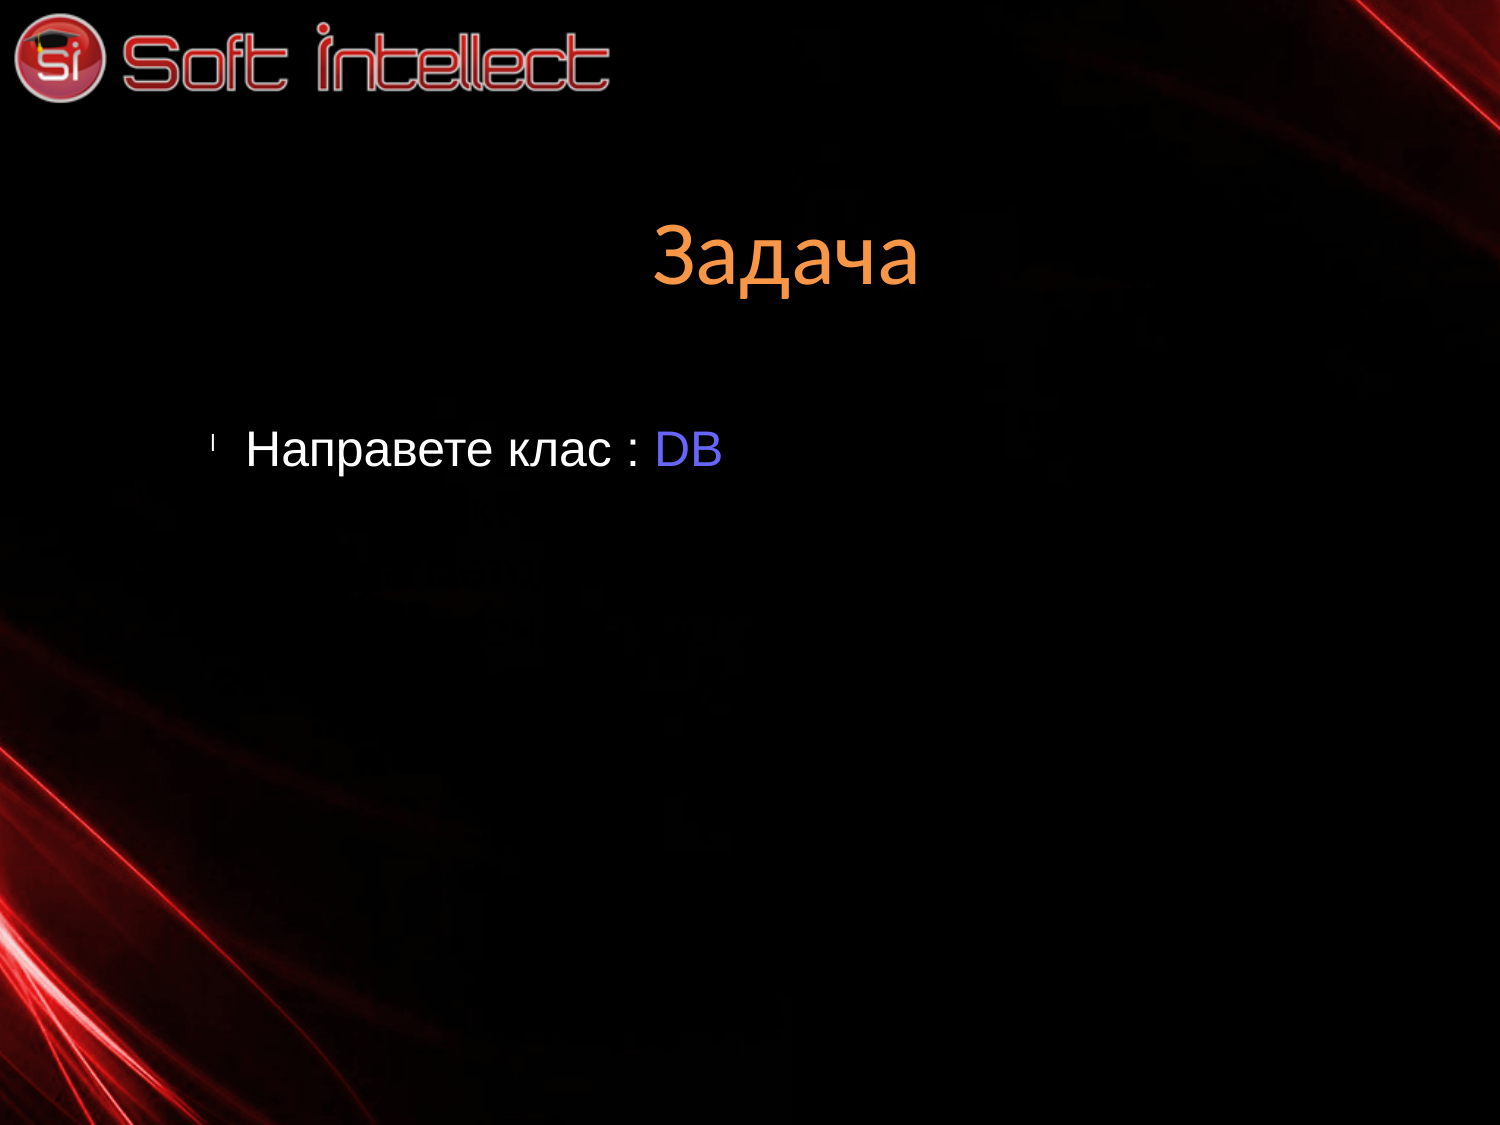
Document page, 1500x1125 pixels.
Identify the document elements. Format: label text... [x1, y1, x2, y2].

text_box Направете клас : DB В конструктора да прави връзка към базата. Да има метод селект който връща масив с резултати при подадена select заявка [195, 408, 1500, 1125]
text_box Задача [150, 127, 1425, 368]
picture [0, 0, 1500, 1125]
